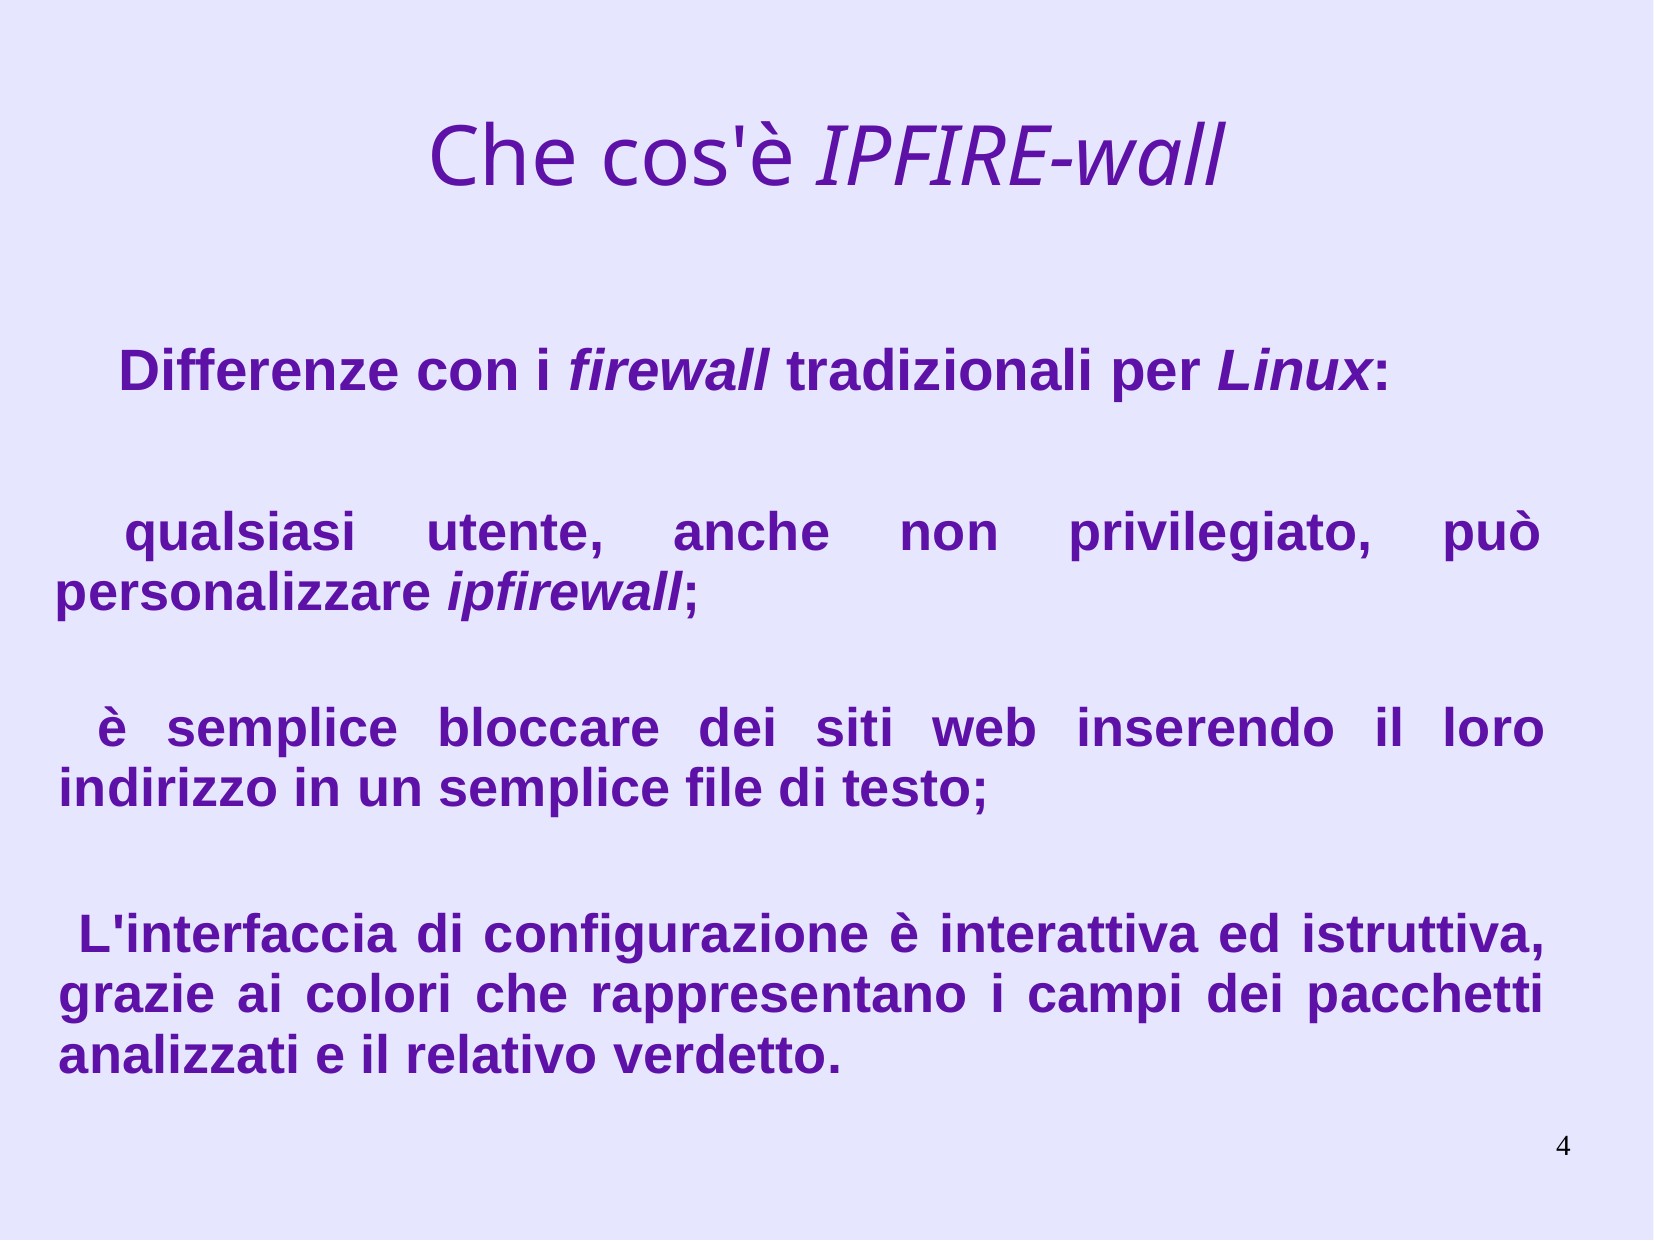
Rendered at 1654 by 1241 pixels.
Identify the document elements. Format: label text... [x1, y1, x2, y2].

subtitle Differenze con i firewall tradizionali per Linux: [82, 297, 1571, 443]
text_box L'interfaccia di configurazione è interattiva ed istruttiva, grazie ai colori che rappresentano i campi dei pacchetti analizzati e il relativo verdetto. [59, 895, 1548, 1093]
title Che cos'è IPFIRE-wall [82, 49, 1571, 257]
text_box è semplice bloccare dei siti web inserendo il loro indirizzo in un semplice file di testo; [59, 658, 1548, 857]
text_box qualsiasi utente, anche non privilegiato, può personalizzare ipfirewall; [55, 462, 1544, 661]
